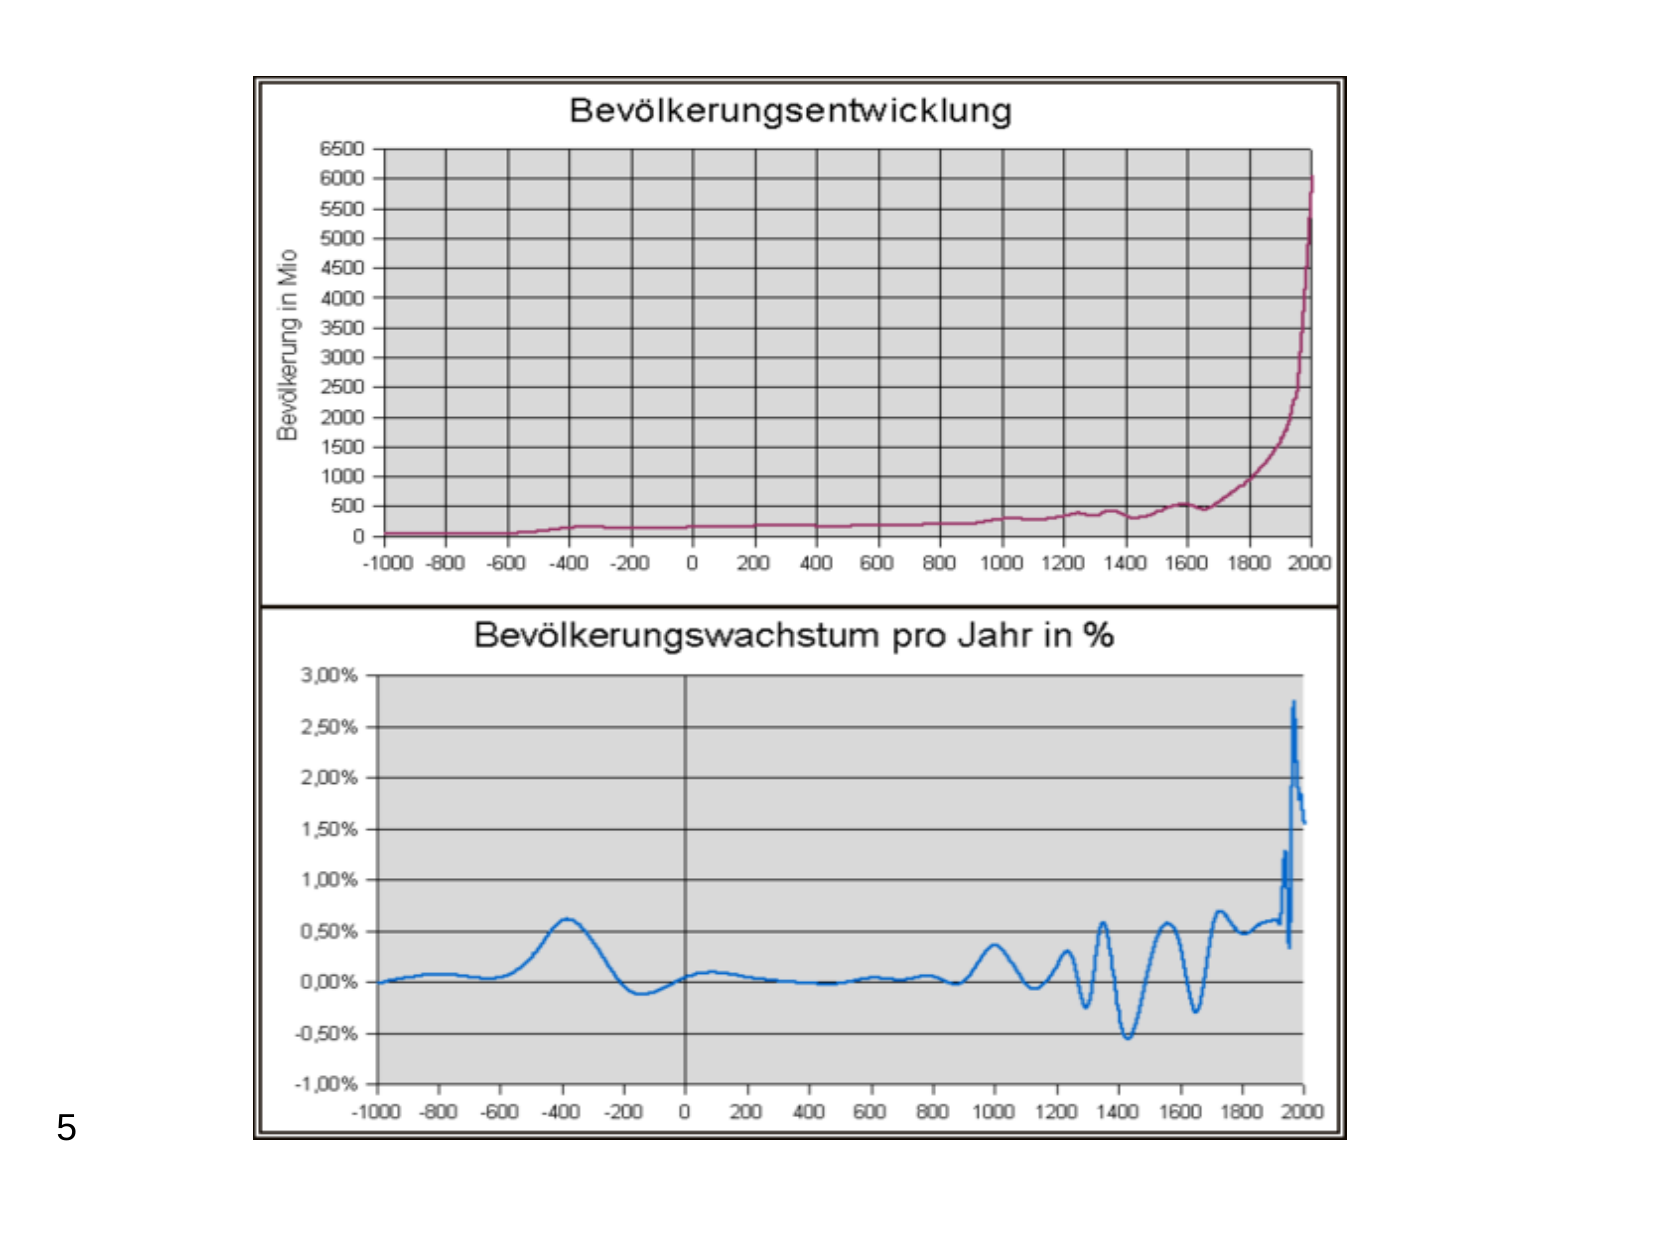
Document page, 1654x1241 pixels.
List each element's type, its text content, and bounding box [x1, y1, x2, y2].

picture [253, 76, 1347, 1140]
text_box <Nummer> [41, 1099, 259, 1170]
